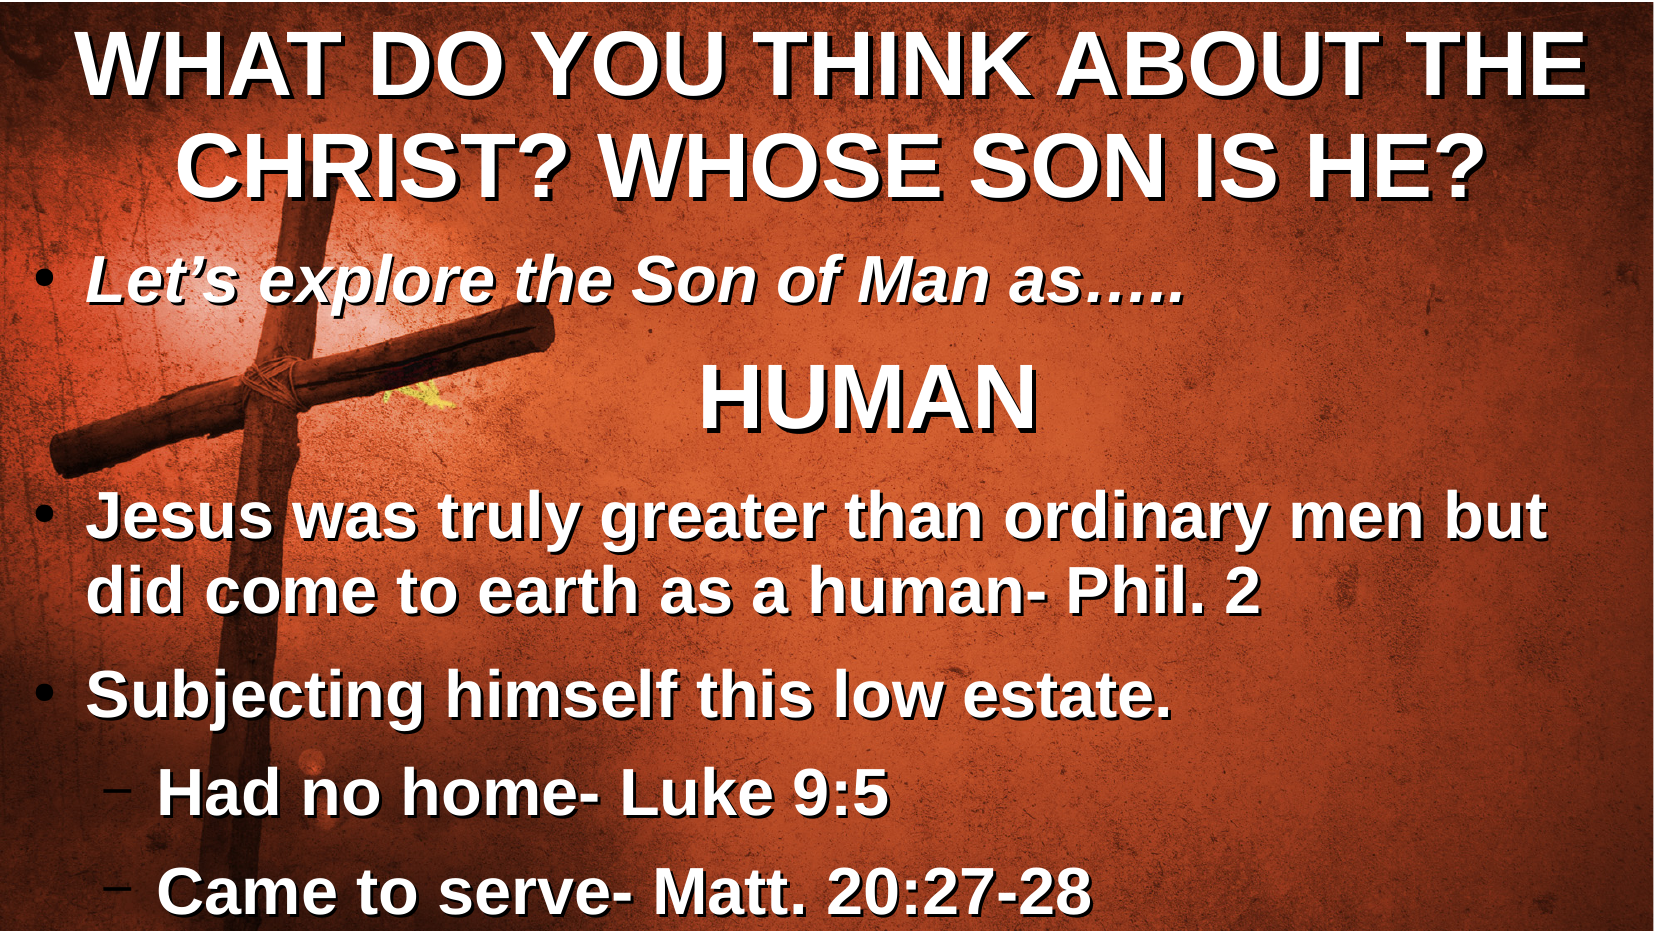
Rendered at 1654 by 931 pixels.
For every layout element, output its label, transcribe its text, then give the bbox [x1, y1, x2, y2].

list Let’s explore the Son of Man as….. HUMAN Jesus was truly greater than ordinary men but did come to earth as a human- Phil. 2 Subjecting himself this low estate. Had no home- Luke 9:5 Came to serve- Matt. 20:27-28 [15, 240, 1651, 931]
title WHAT DO YOU THINK ABOUT THE CHRIST? WHOSE SON IS HE? [15, 12, 1651, 218]
picture [0, 2, 1654, 931]
